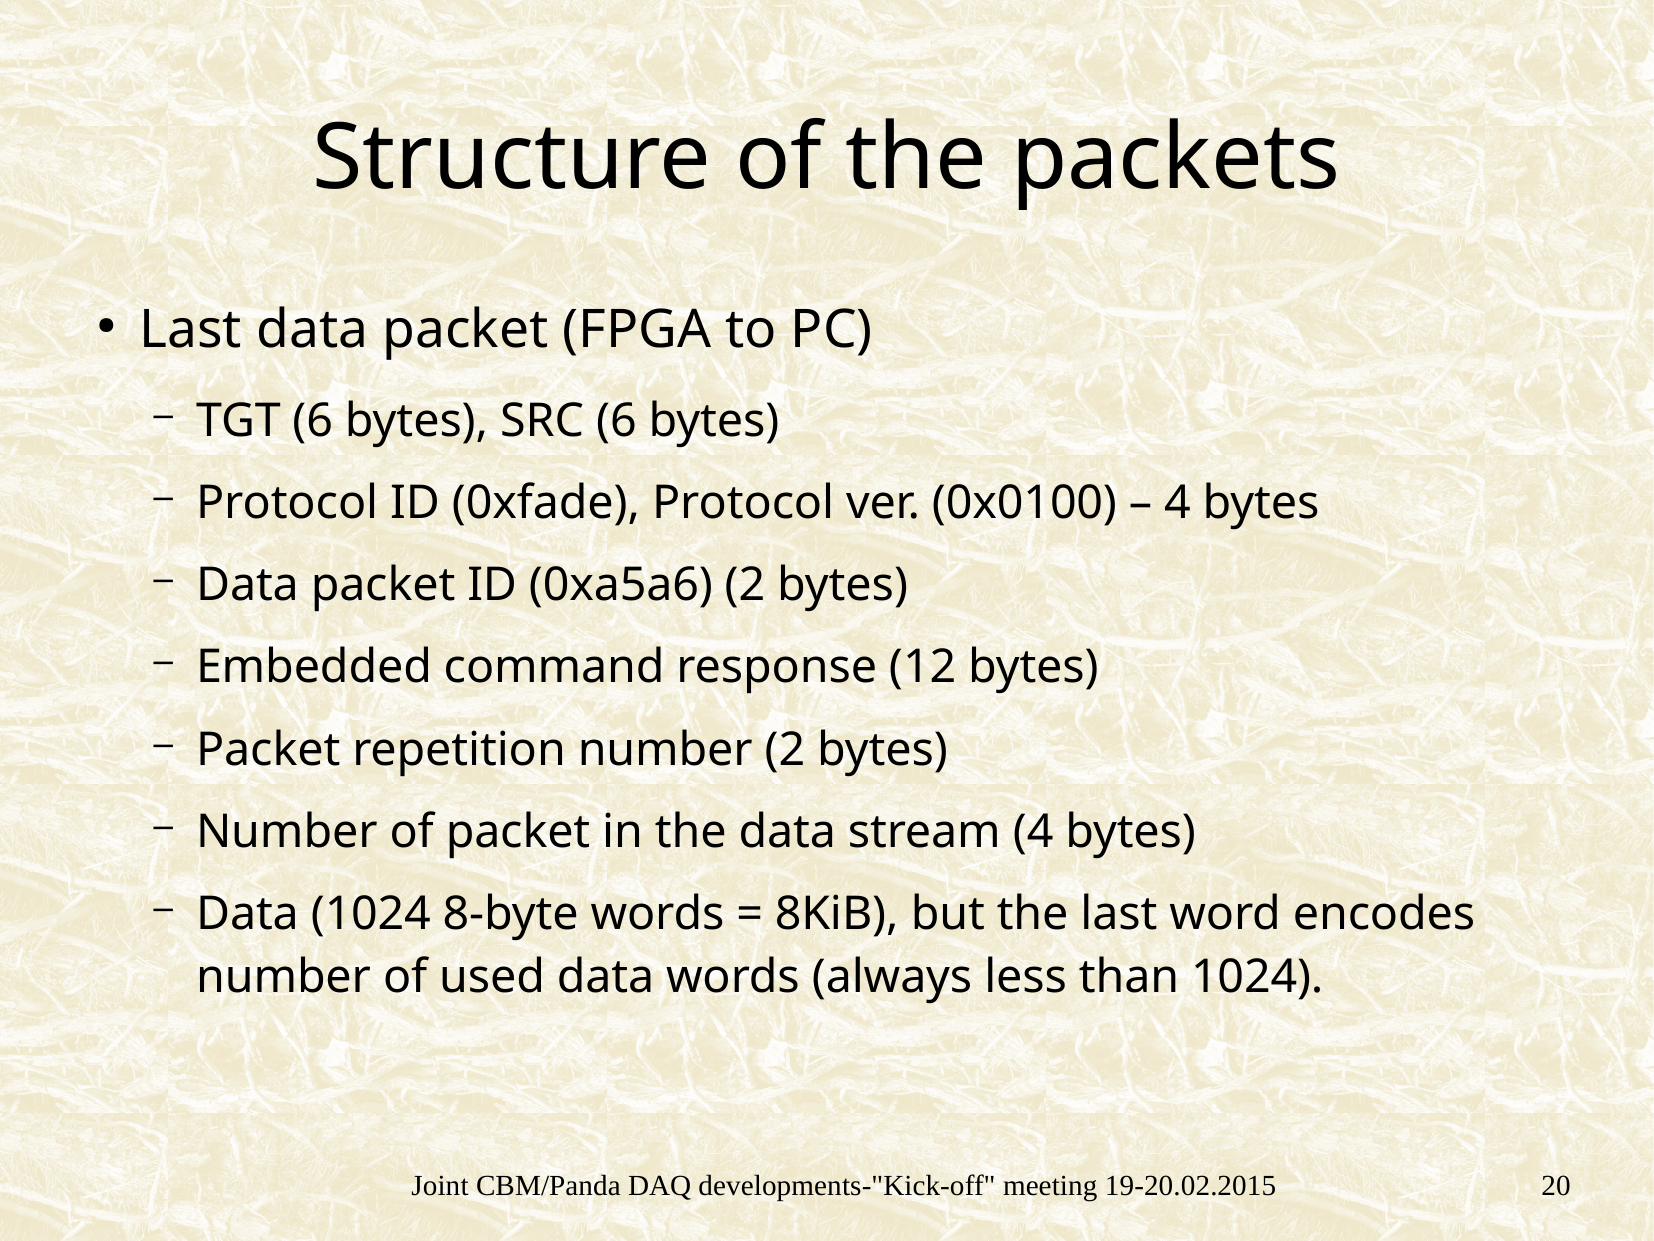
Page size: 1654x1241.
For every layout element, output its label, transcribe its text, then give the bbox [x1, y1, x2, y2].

title Structure of the packets [82, 49, 1571, 257]
picture [0, 0, 1654, 1241]
list Last data packet (FPGA to PC) TGT (6 bytes), SRC (6 bytes) Protocol ID (0xfade), Protocol ver. (0x0100) – 4 bytes Data packet ID (0xa5a6) (2 bytes) Embedded command response (12 bytes) Packet repetition number (2 bytes) Number of packet in the data stream (4 bytes) Data (1024 8-byte words = 8KiB), but the last word encodes number of used data words (always less than 1024). [82, 290, 1538, 1010]
